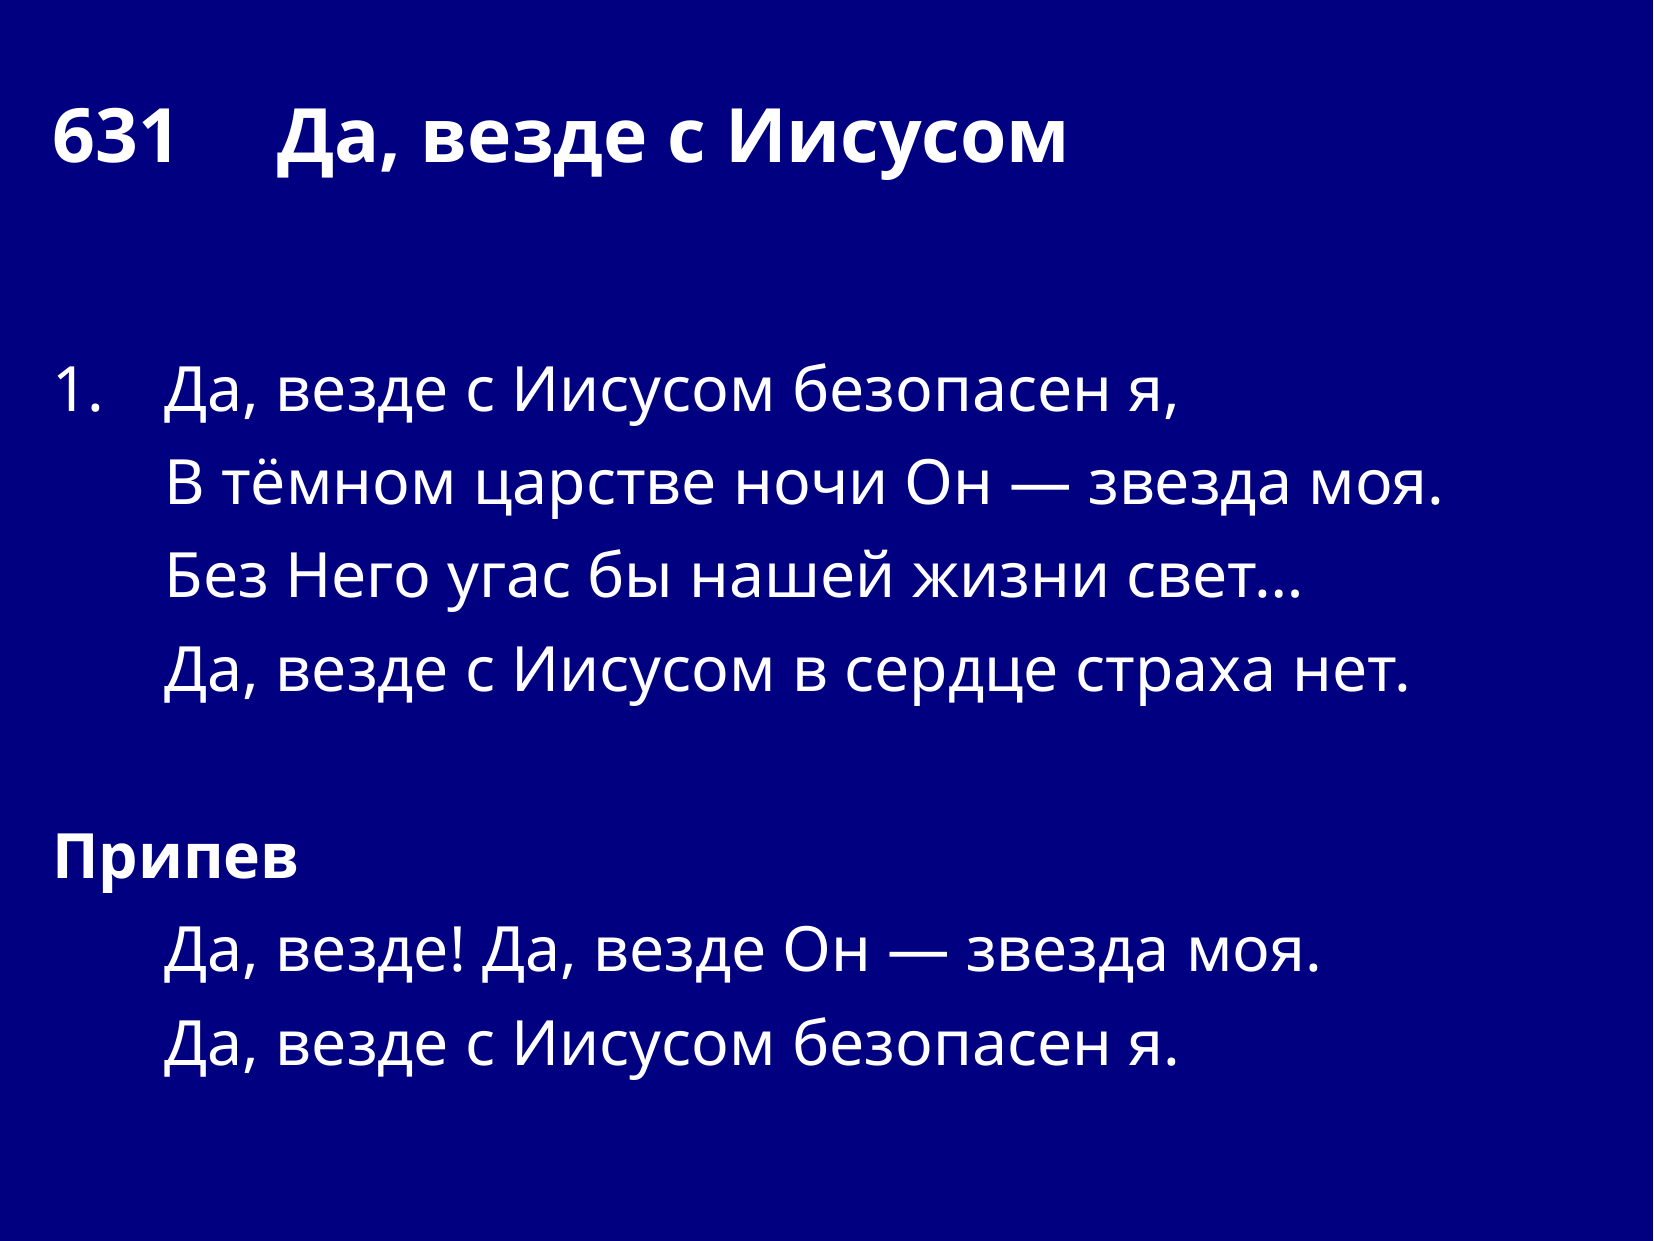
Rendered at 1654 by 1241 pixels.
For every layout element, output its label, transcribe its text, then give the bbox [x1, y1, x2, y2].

text_box 1. Да, везде с Иисусом безопасен я, В тёмном царстве ночи Он — звезда моя. Без Него угас бы нашей жизни свет… Да, везде с Иисусом в сердце страха нет. Припев Да, везде! Да, везде Он — звезда моя. Да, везде с Иисусом безопасен я. [37, 150, 1651, 1163]
text_box 631 Да, везде с Иисусом [37, 75, 1576, 188]
